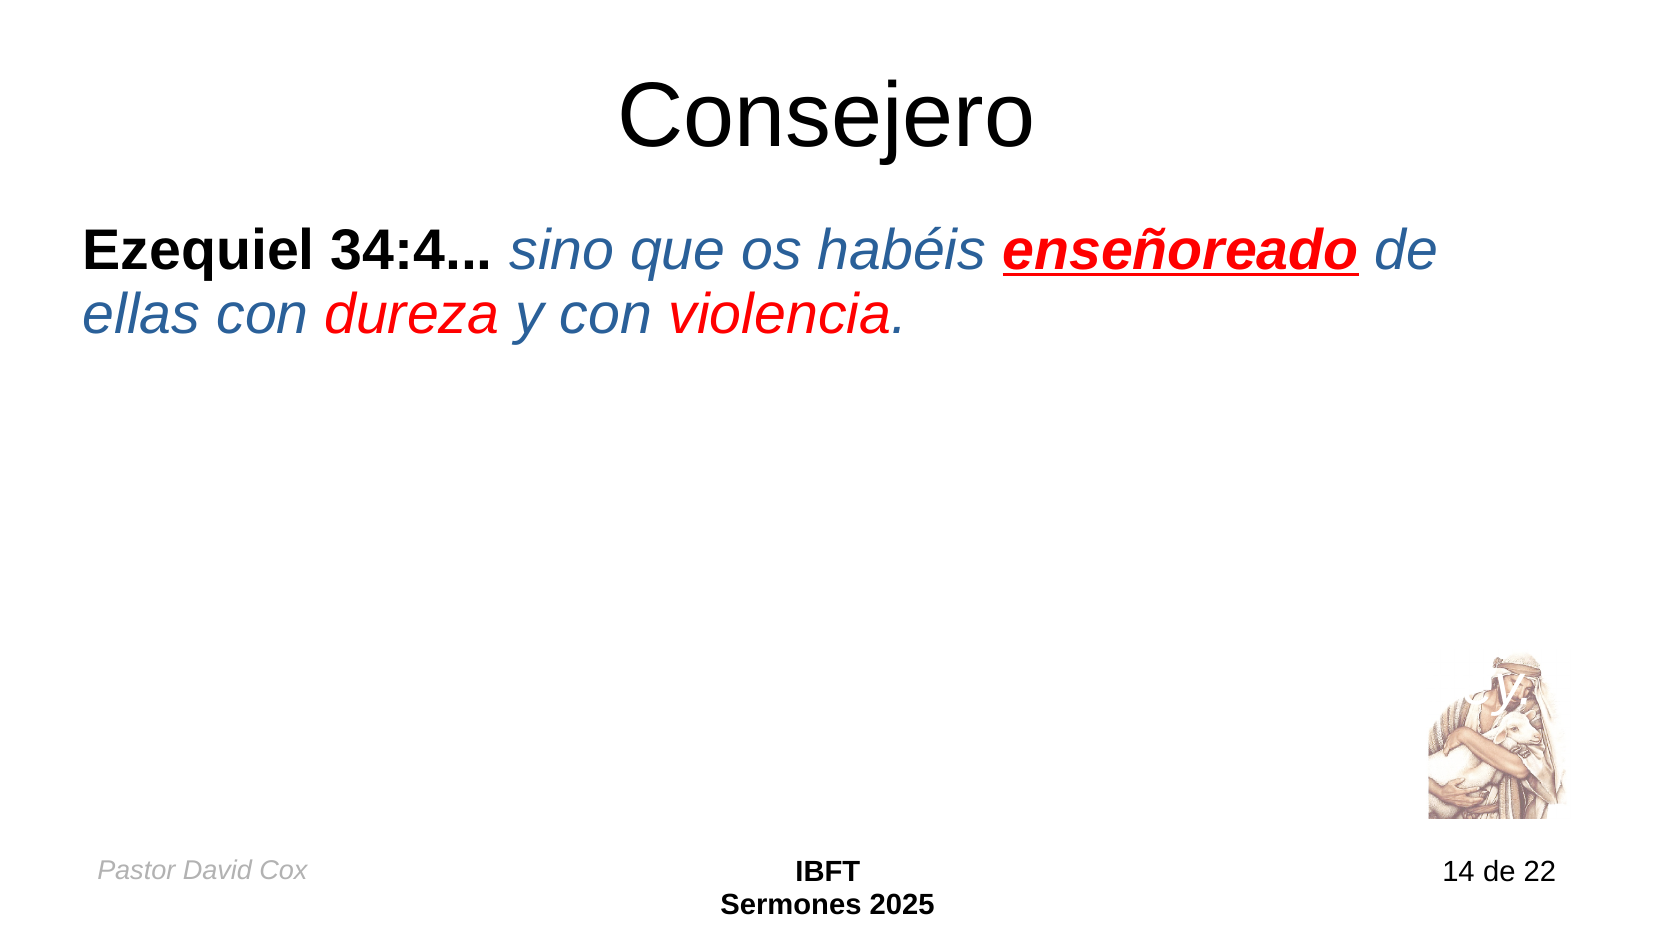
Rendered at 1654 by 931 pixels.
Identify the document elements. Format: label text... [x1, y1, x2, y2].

title Consejero [82, 37, 1571, 193]
list Ezequiel 34:4... sino que os habéis enseñoreado de ellas con dureza y con violencia. 2 Corintios 1:24 No que nos enseñoreemos de vuestra fe, sino que colaboramos para vuestro gozo; porque por la fe estáis firmes. 1 Pedro 5:3 no como teniendo señorío sobre los que están a vuestro cuidado, sino siendo ejemplos de la grey. [82, 217, 1571, 758]
picture [1426, 758, 1571, 819]
